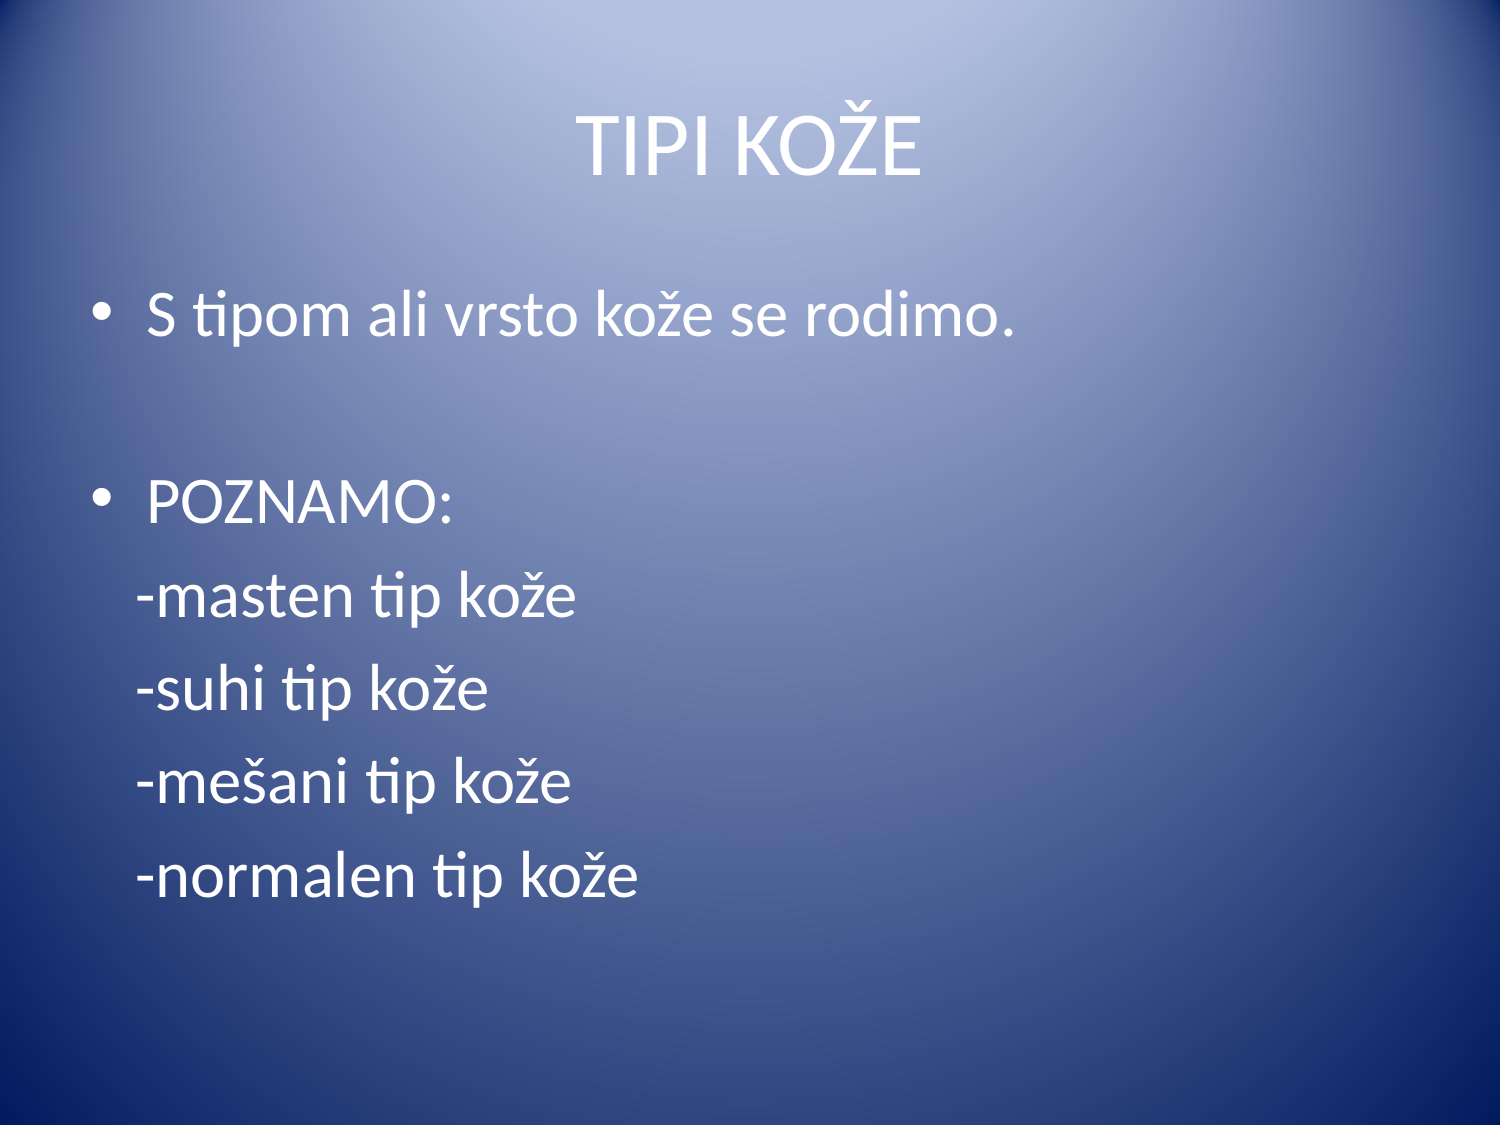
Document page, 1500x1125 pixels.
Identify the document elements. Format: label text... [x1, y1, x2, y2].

title TIPI KOŽE [75, 45, 1425, 233]
picture [0, 0, 1500, 1125]
list S tipom ali vrsto kože se rodimo. POZNAMO: -masten tip kože -suhi tip kože -mešani tip kože -normalen tip kože [75, 262, 1425, 1005]
